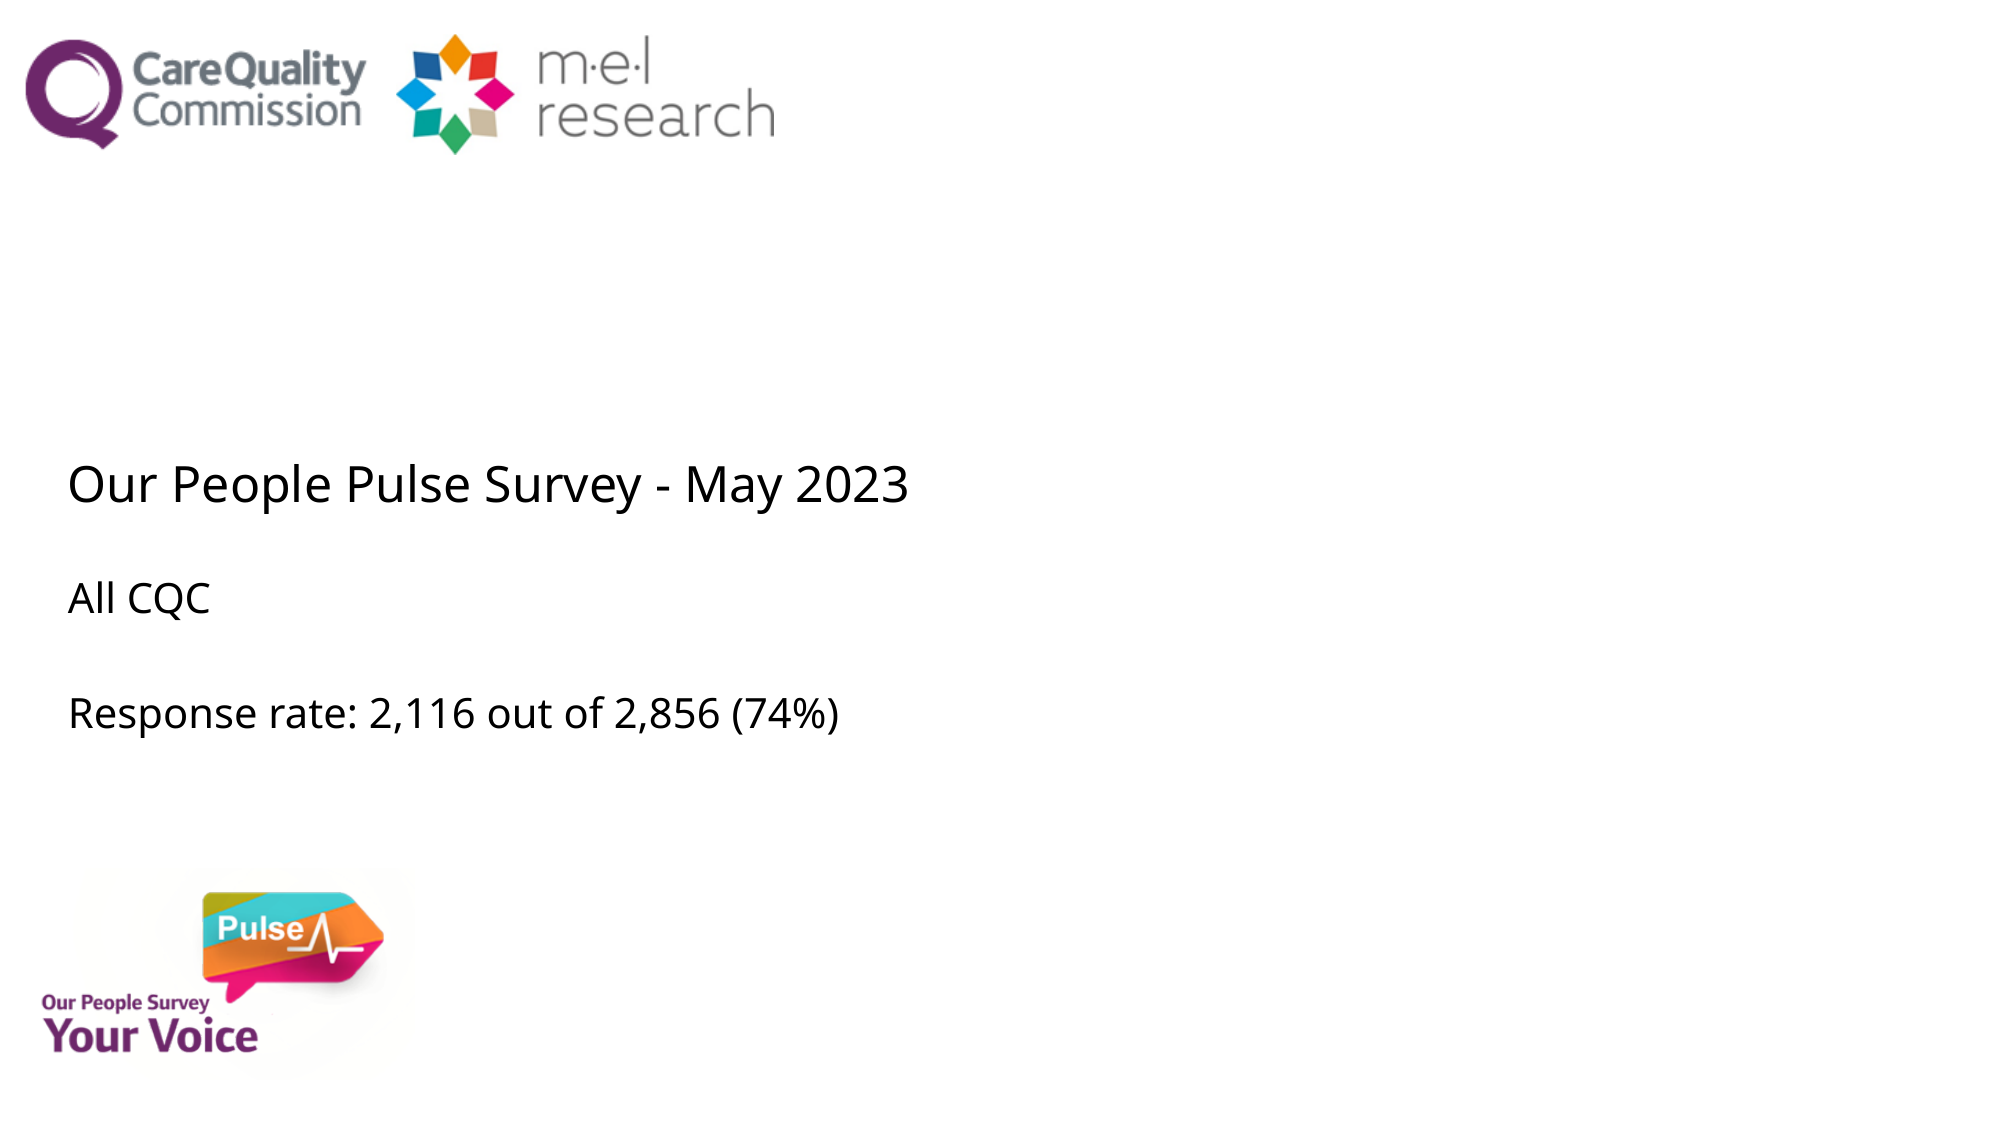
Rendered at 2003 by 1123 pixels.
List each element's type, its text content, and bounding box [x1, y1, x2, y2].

text_box All CQC Response rate: 2,116 out of 2,856 (74%) [68, 562, 1001, 737]
picture [23, 37, 371, 154]
title Our People Pulse Survey - May 2023 [67, 304, 1092, 513]
picture [23, 868, 415, 1080]
picture [396, 34, 774, 155]
